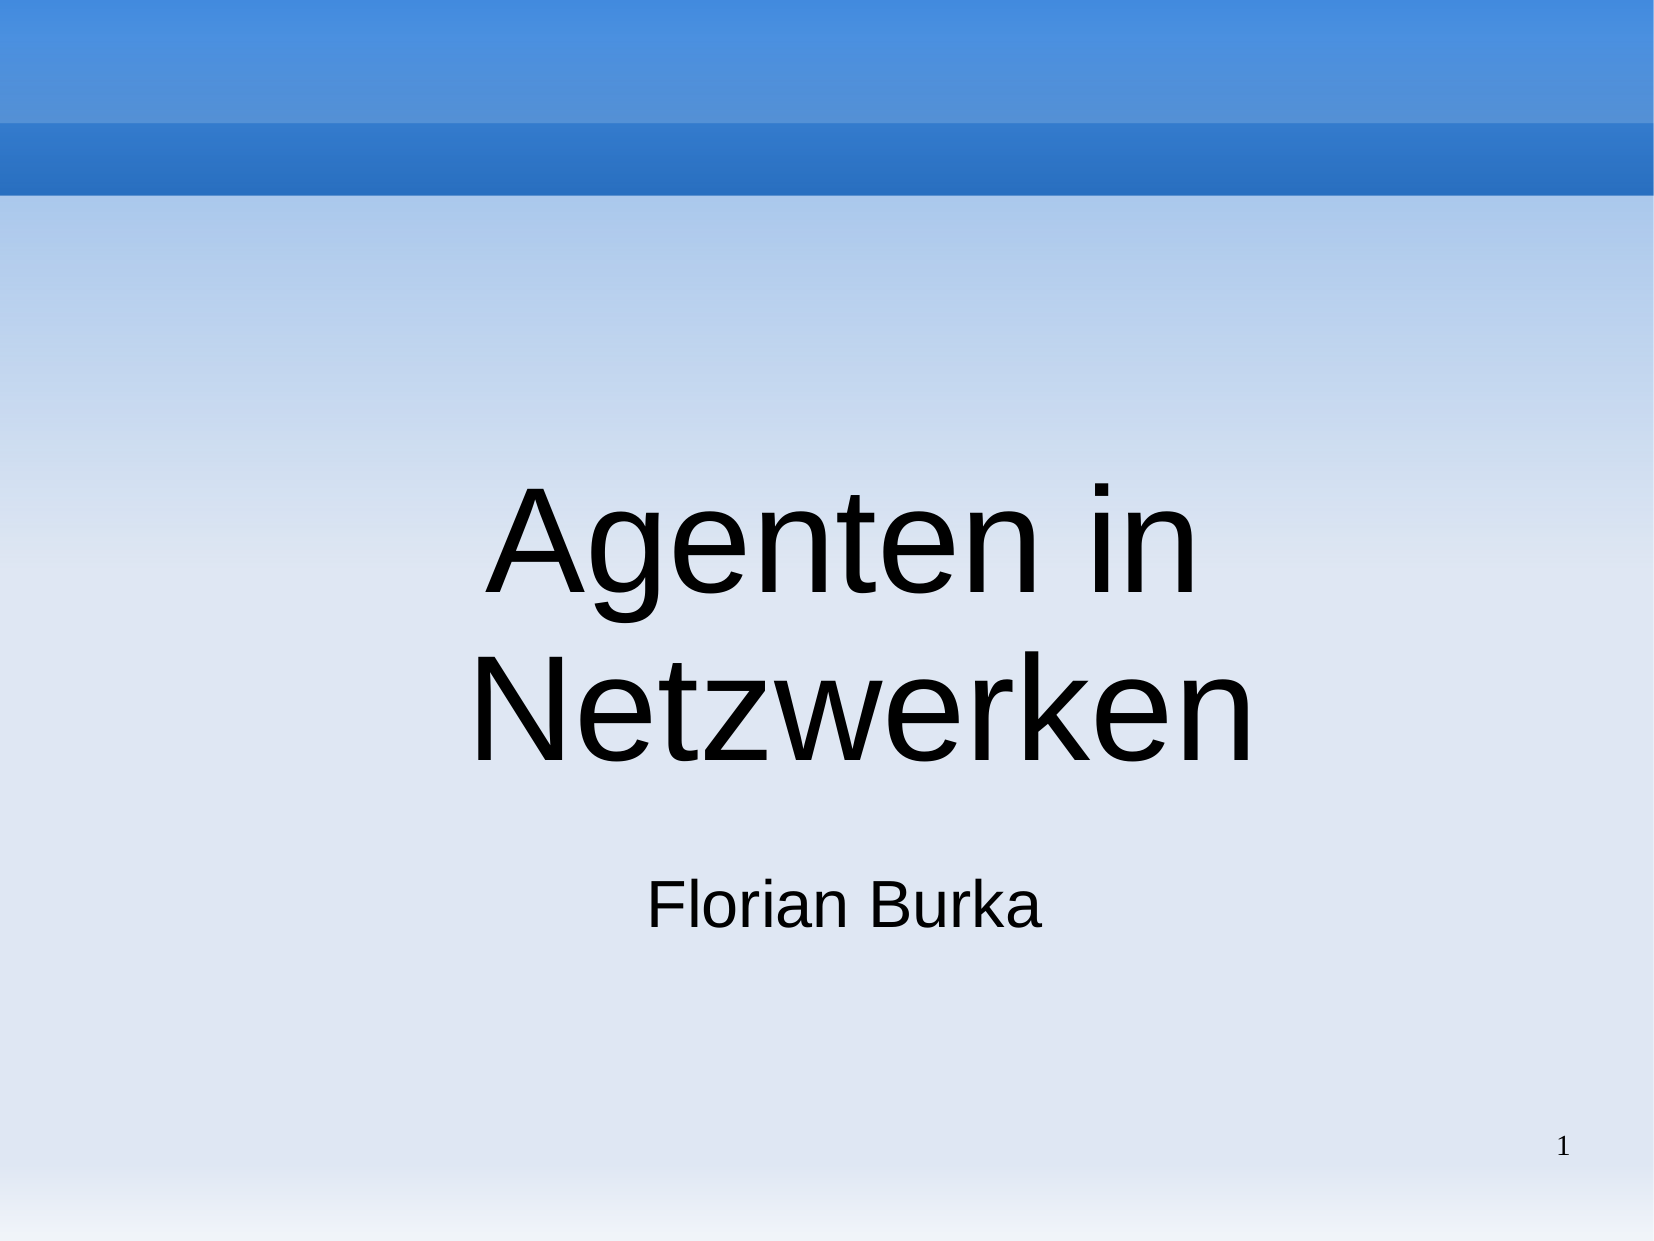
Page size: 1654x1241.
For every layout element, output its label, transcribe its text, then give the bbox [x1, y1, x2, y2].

picture [0, 0, 1654, 1241]
subtitle Agenten in Netzwerken Florian Burka [82, 297, 1571, 1102]
